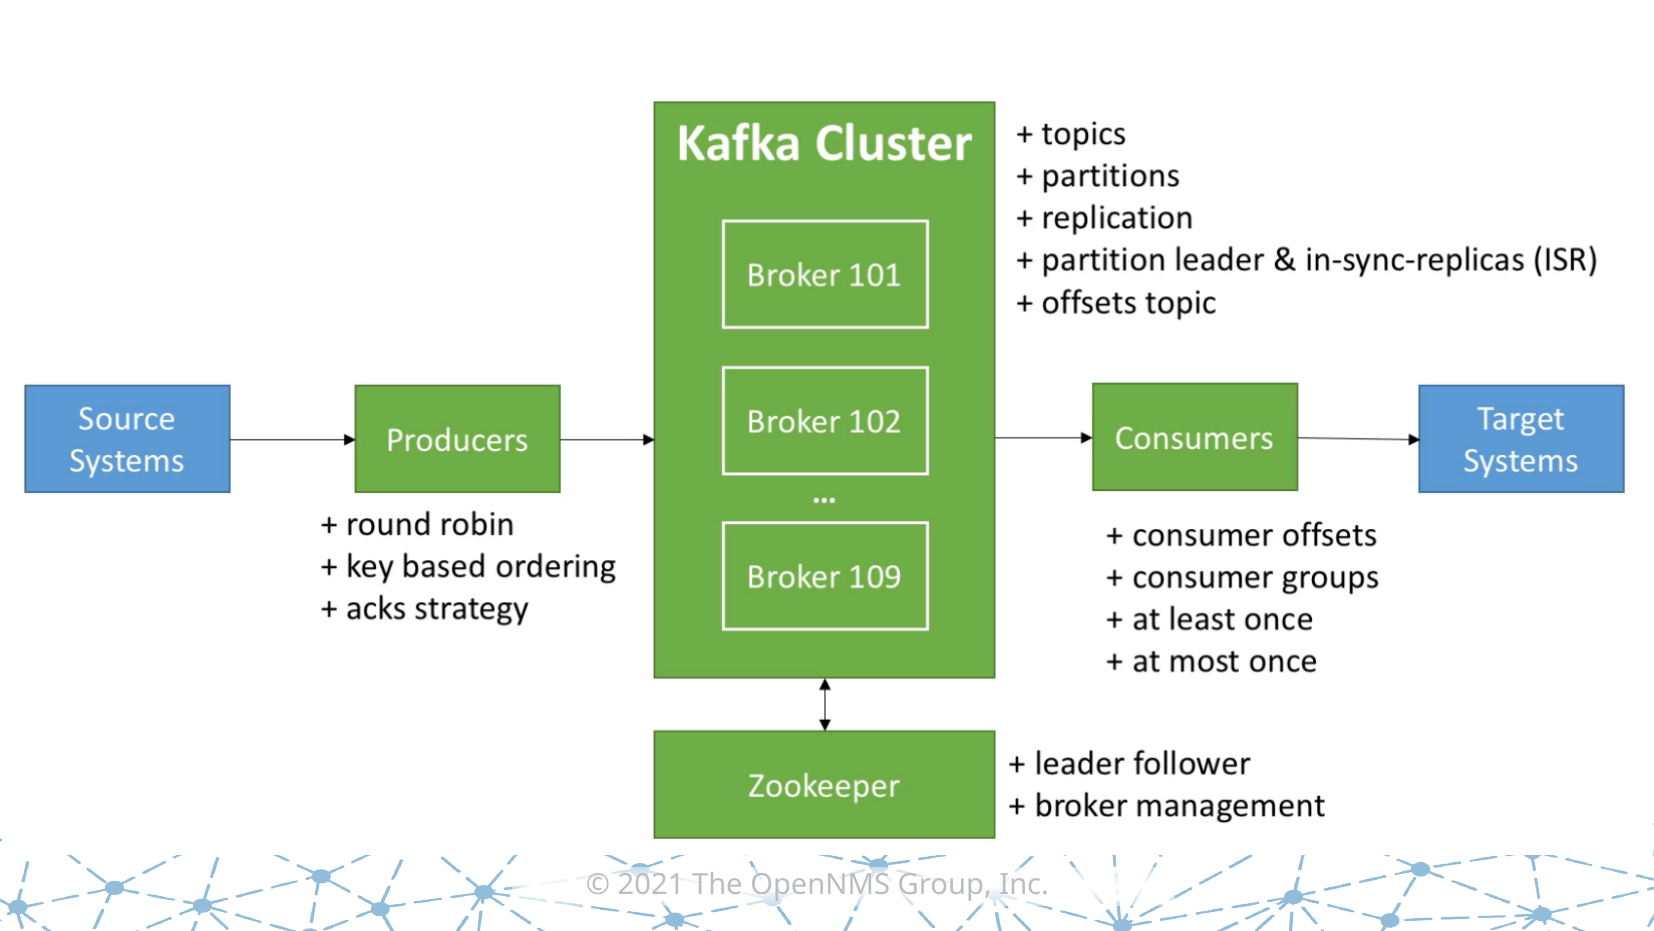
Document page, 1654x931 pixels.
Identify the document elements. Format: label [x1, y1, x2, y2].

picture [2, 77, 1654, 855]
